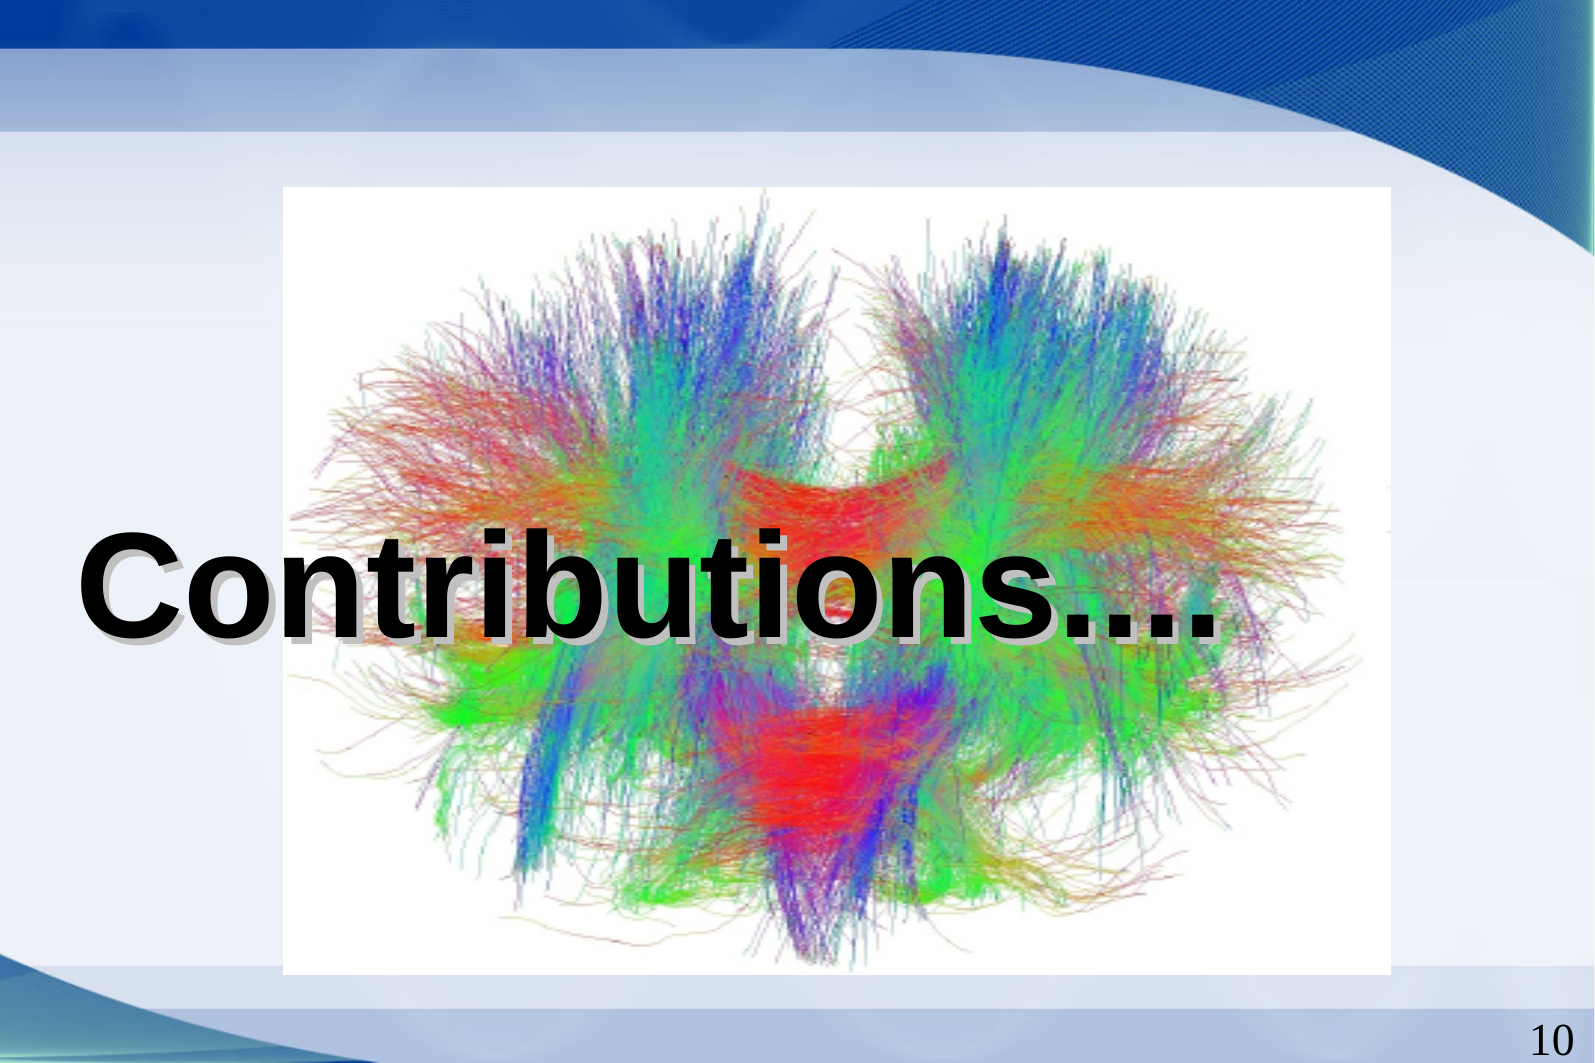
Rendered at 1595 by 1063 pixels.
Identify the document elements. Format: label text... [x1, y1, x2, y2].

picture [0, 0, 1595, 1063]
subtitle Contributions.... [75, 150, 1595, 938]
